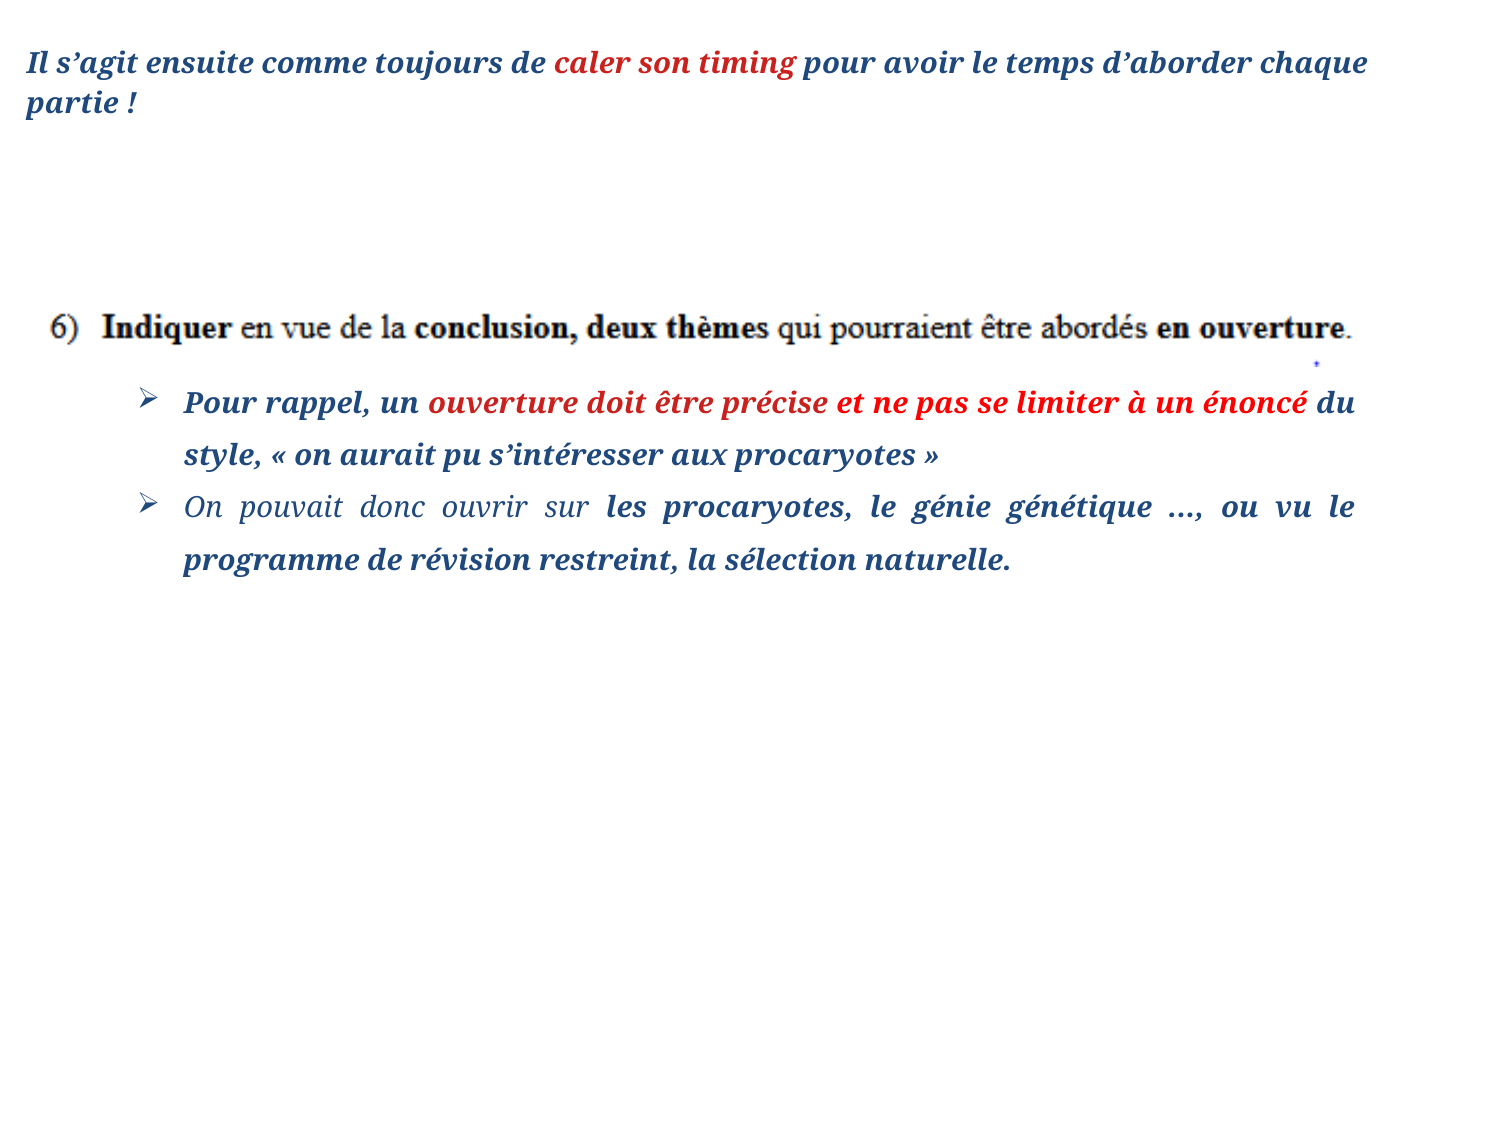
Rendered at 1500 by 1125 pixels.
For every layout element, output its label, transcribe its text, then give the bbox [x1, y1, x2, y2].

picture [23, 295, 1374, 367]
text_box Il s’agit ensuite comme toujours de caler son timing pour avoir le temps d’aborder chaque partie ! [11, 35, 1499, 117]
text_box Pour rappel, un ouverture doit être précise et ne pas se limiter à un énoncé du style, « on aurait pu s’intéresser aux procaryotes » On pouvait donc ouvrir sur les procaryotes, le génie génétique ..., ou vu le programme de révision restreint, la sélection naturelle. [47, 324, 1371, 756]
